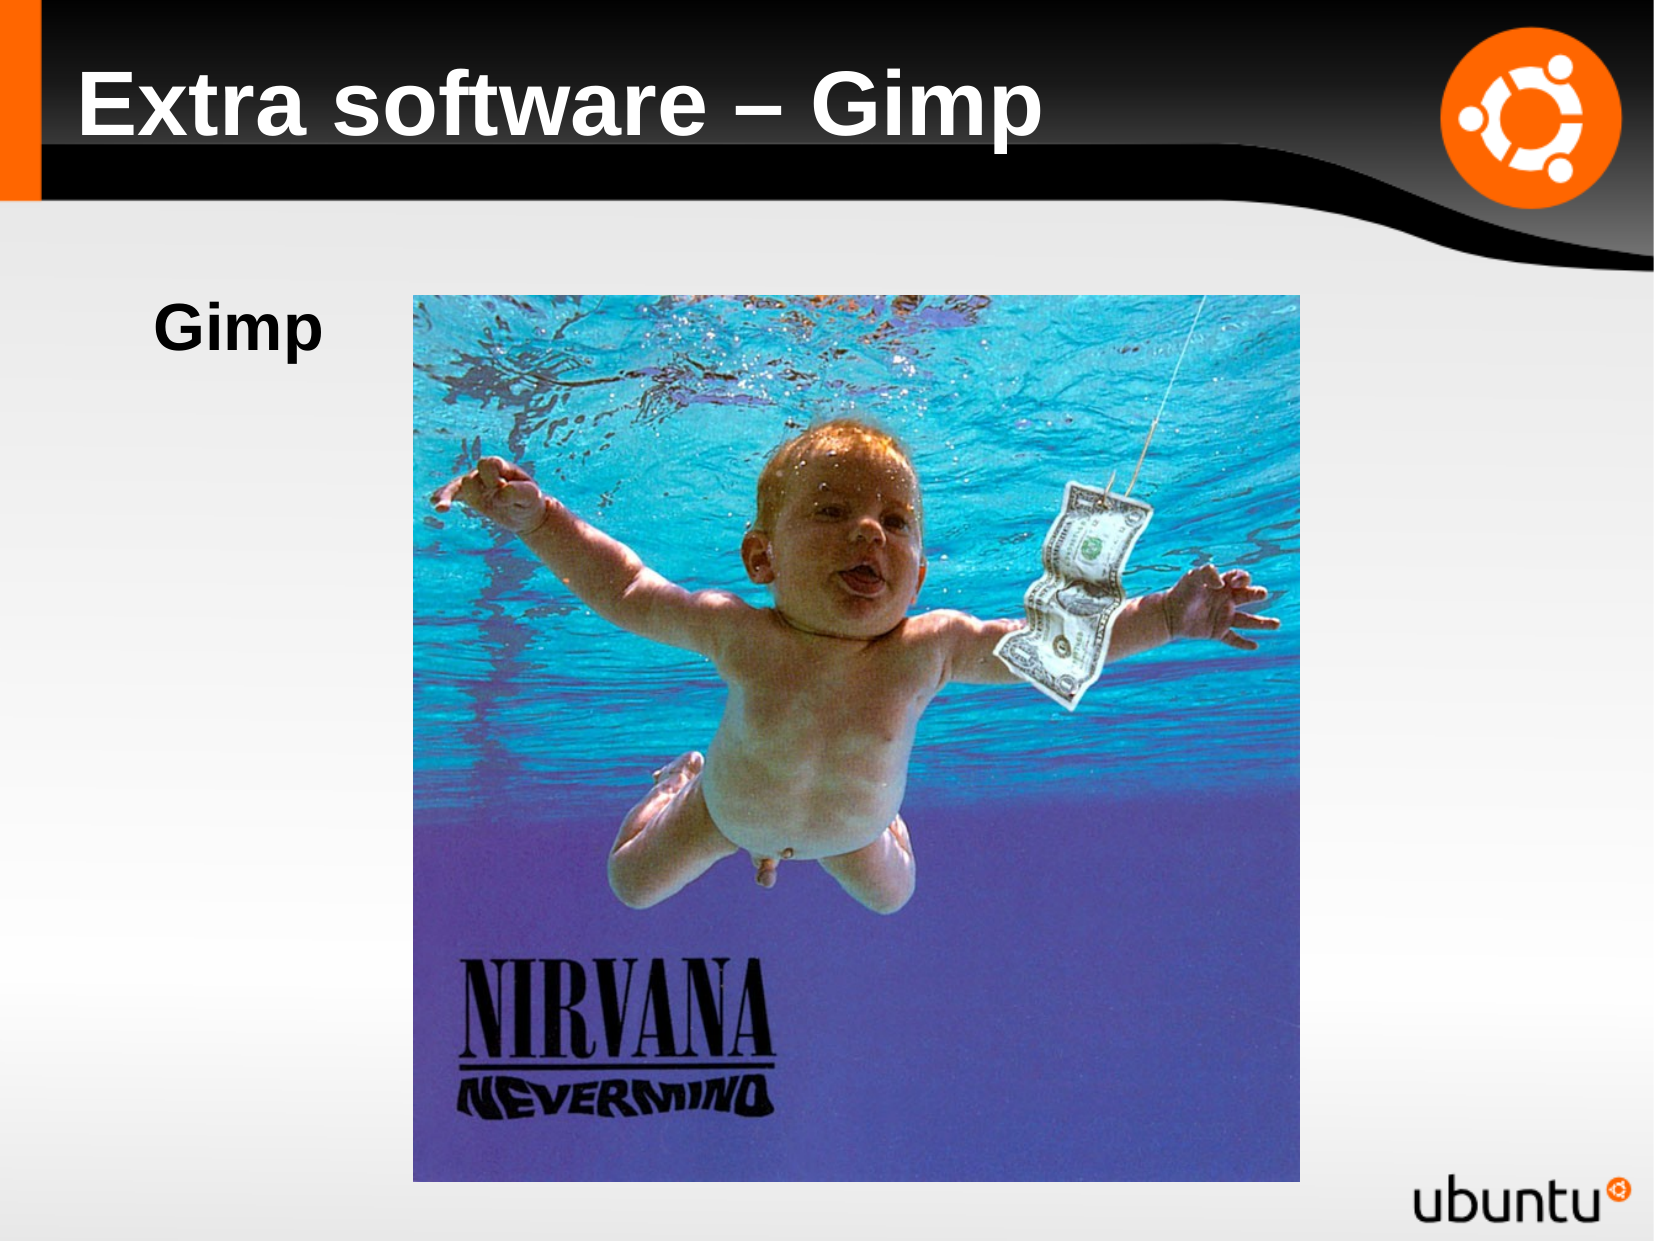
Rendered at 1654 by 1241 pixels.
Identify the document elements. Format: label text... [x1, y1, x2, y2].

title Extra software – Gimp [76, 7, 1565, 200]
list Gimp [82, 290, 1571, 1094]
picture [0, 0, 1654, 1241]
